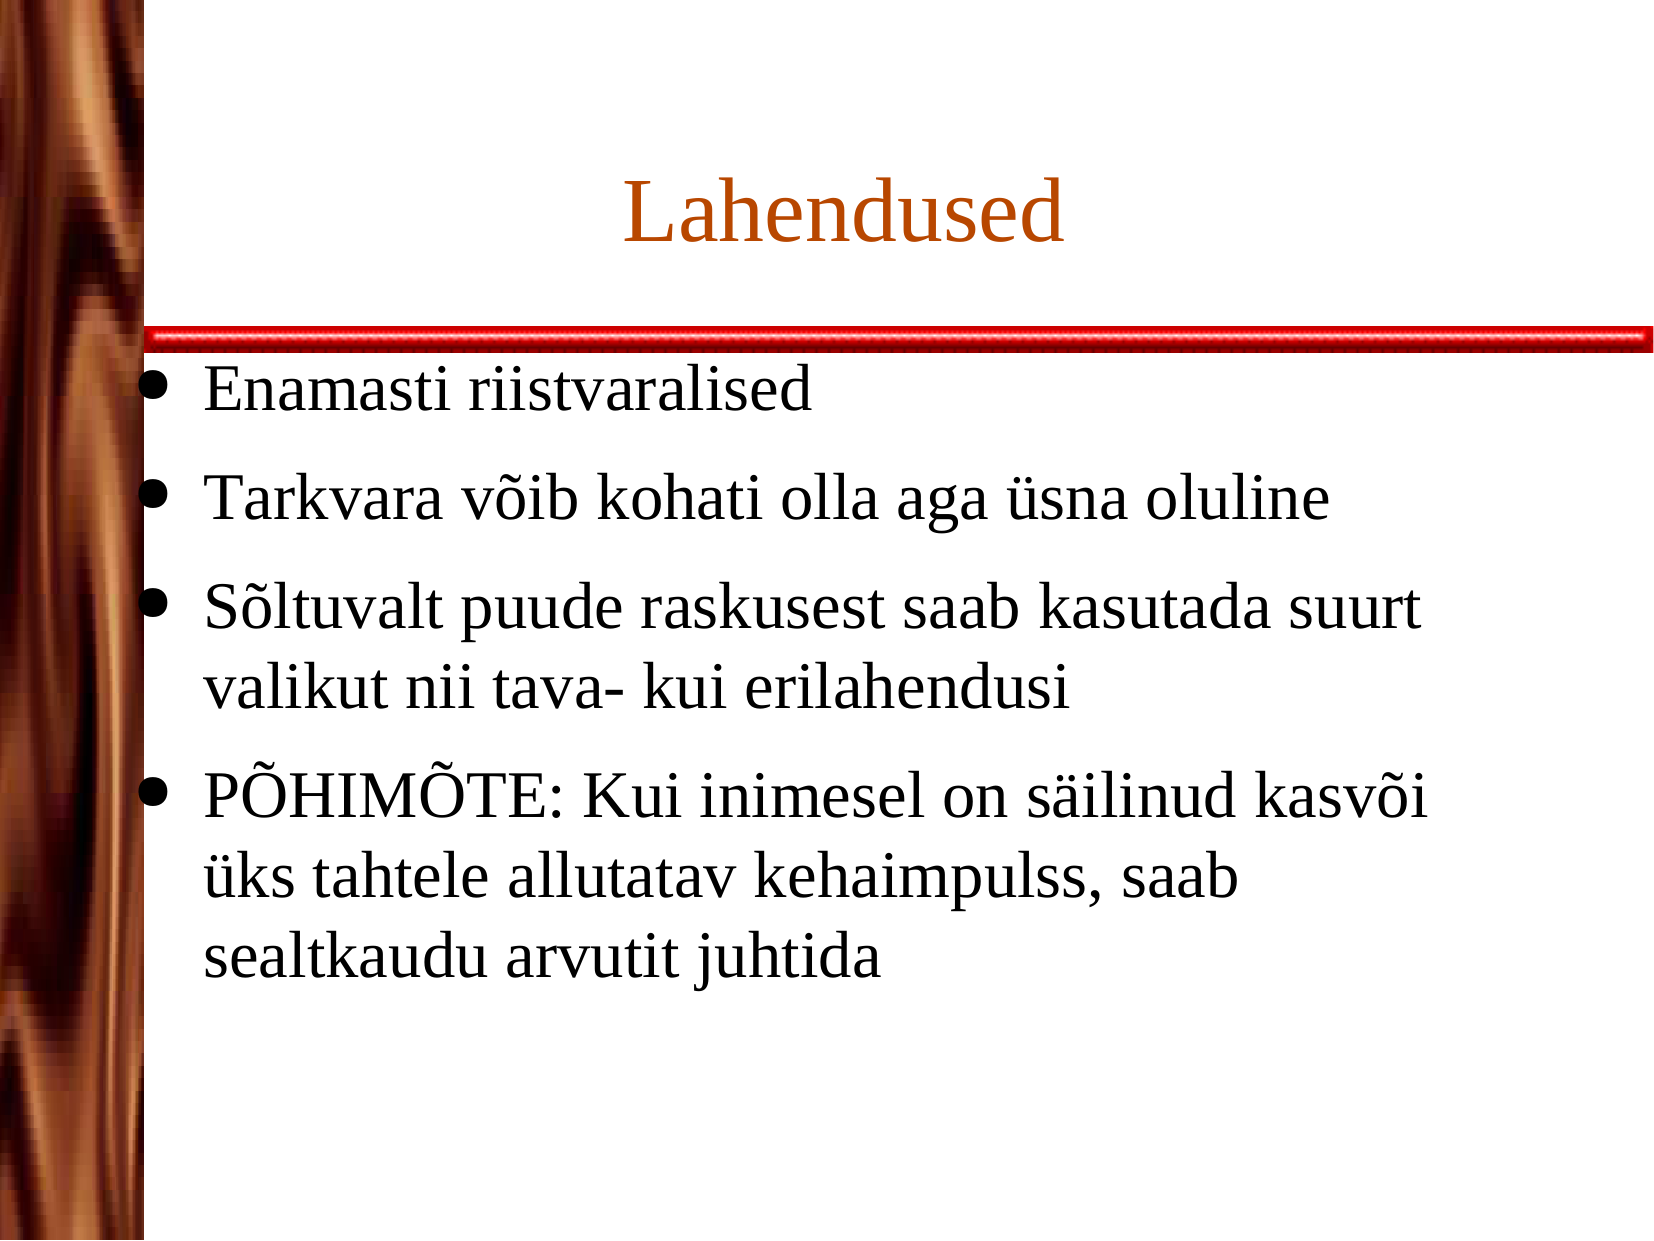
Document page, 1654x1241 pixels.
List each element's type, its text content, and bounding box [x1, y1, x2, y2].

list Enamasti riistvaralised Tarkvara võib kohati olla aga üsna oluline Sõltuvalt puude raskusest saab kasutada suurt valikut nii tava- kui erilahendusi PÕHIMÕTE: Kui inimesel on säilinud kasvõi üks tahtele allutatav kehaimpulss, saab sealtkaudu arvutit juhtida [121, 344, 1533, 1164]
picture [0, 0, 1654, 1240]
title Lahendused [121, 100, 1533, 312]
